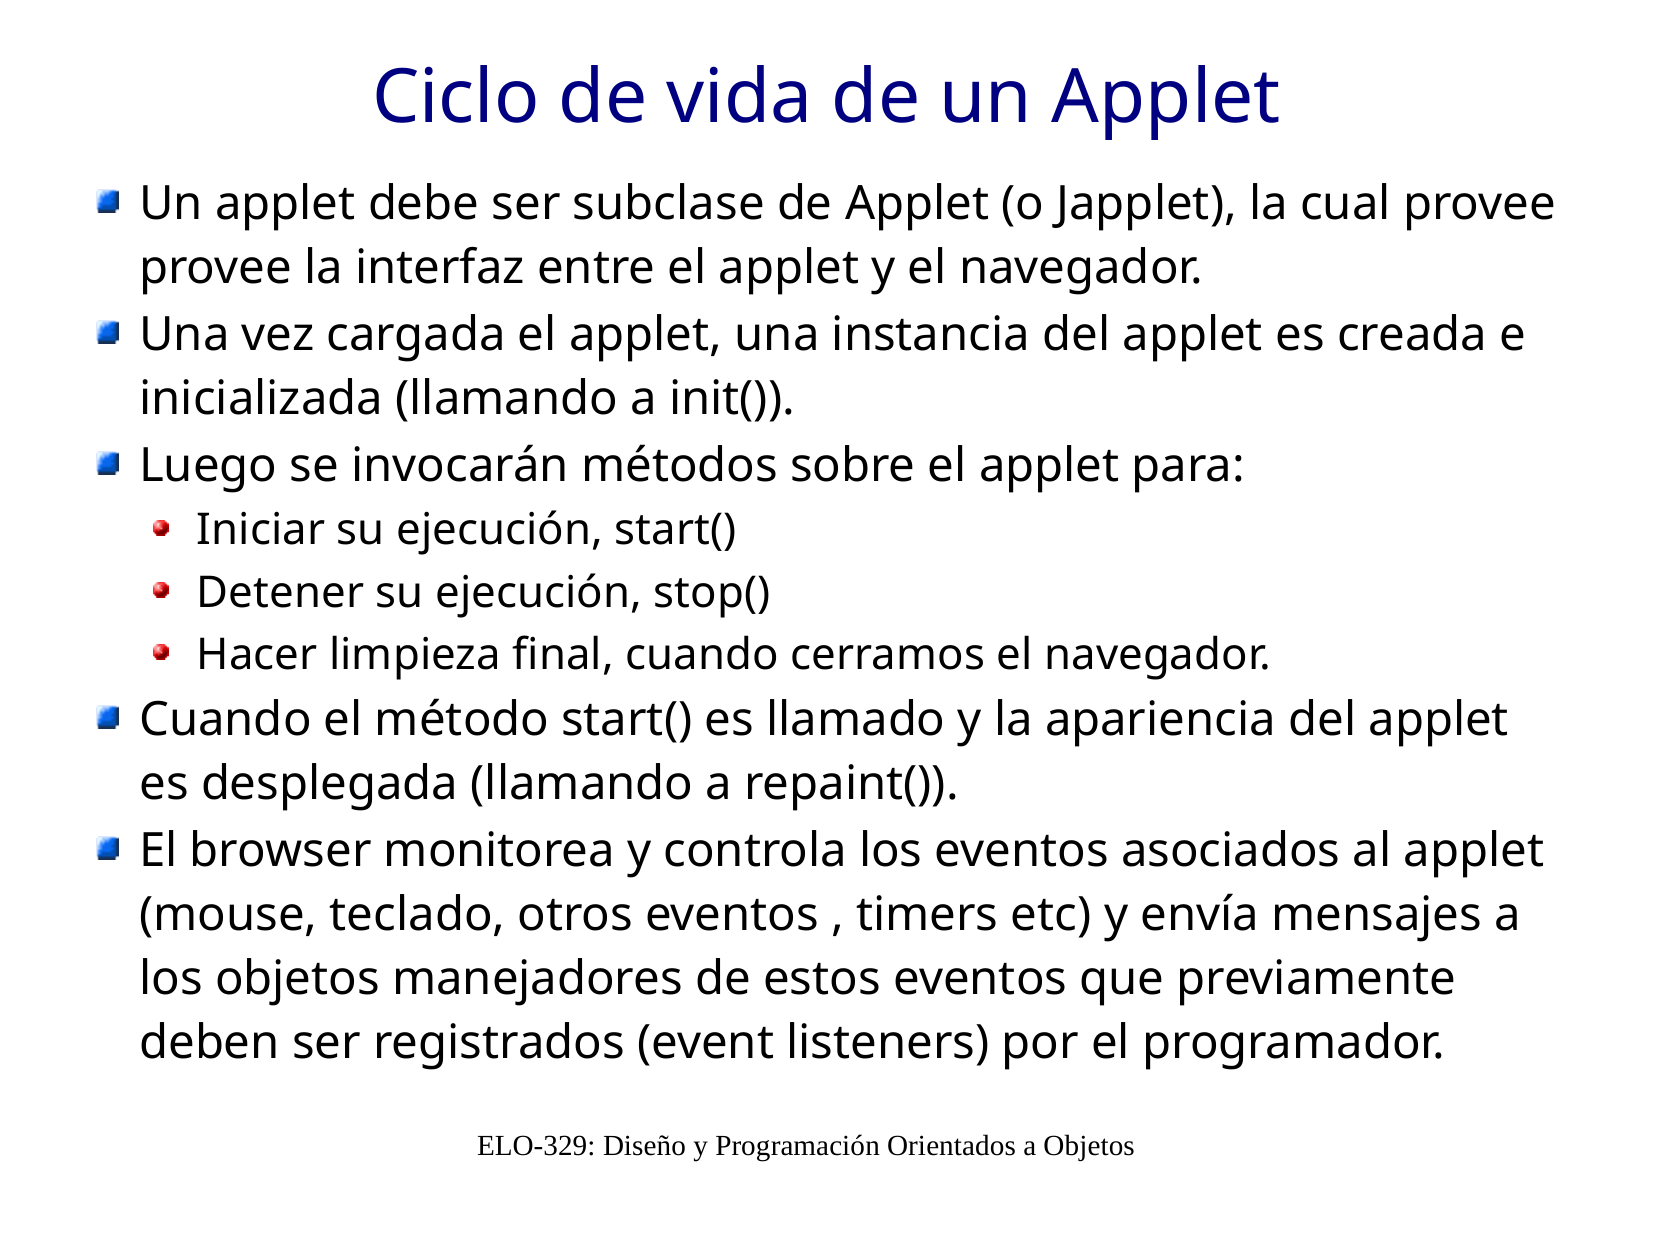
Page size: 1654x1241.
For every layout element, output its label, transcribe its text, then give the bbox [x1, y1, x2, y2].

title Ciclo de vida de un Applet [82, 43, 1571, 145]
list Un applet debe ser subclase de Applet (o Japplet), la cual provee provee la interfaz entre el applet y el navegador. Una vez cargada el applet, una instancia del applet es creada e inicializada (llamando a init()). Luego se invocarán métodos sobre el applet para: Iniciar su ejecución, start() Detener su ejecución, stop() Hacer limpieza final, cuando cerramos el navegador. Cuando el método start() es llamado y la apariencia del applet es desplegada (llamando a repaint()). El browser monitorea y controla los eventos asociados al applet (mouse, teclado, otros eventos , timers etc) y envía mensajes a los objetos manejadores de estos eventos que previamente deben ser registrados (event listeners) por el programador. [81, 169, 1571, 1120]
